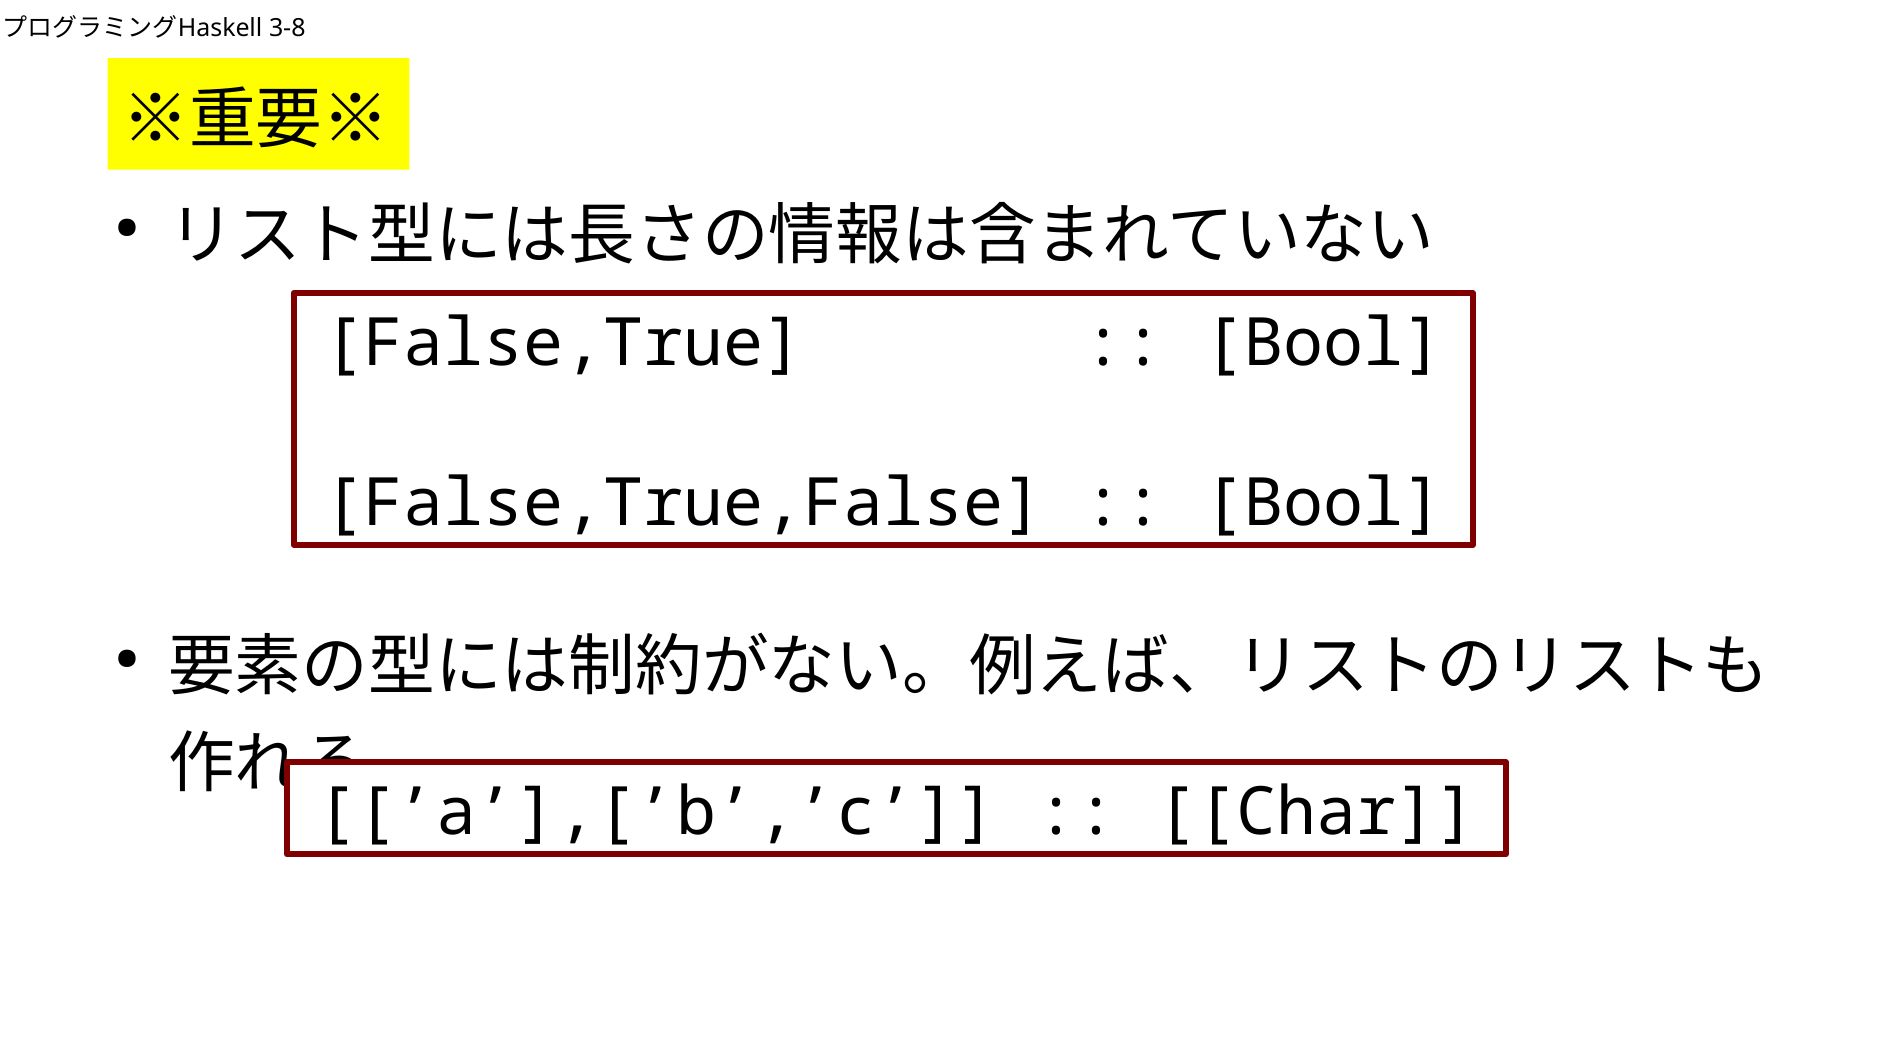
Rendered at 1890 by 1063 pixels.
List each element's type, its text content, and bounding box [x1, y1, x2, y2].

text_box [False,True] :: [Bool] [False,True,False] :: [Bool] [293, 292, 1473, 545]
list リスト型には長さの情報は含まれていない [94, 177, 1796, 253]
list 要素の型には制約がない。例えば、リストのリストも作れる [94, 608, 1796, 683]
text_box ※重要※ [107, 58, 410, 140]
text_box [[’a’],[’b’,’c’]] :: [[Char]] [286, 762, 1507, 855]
